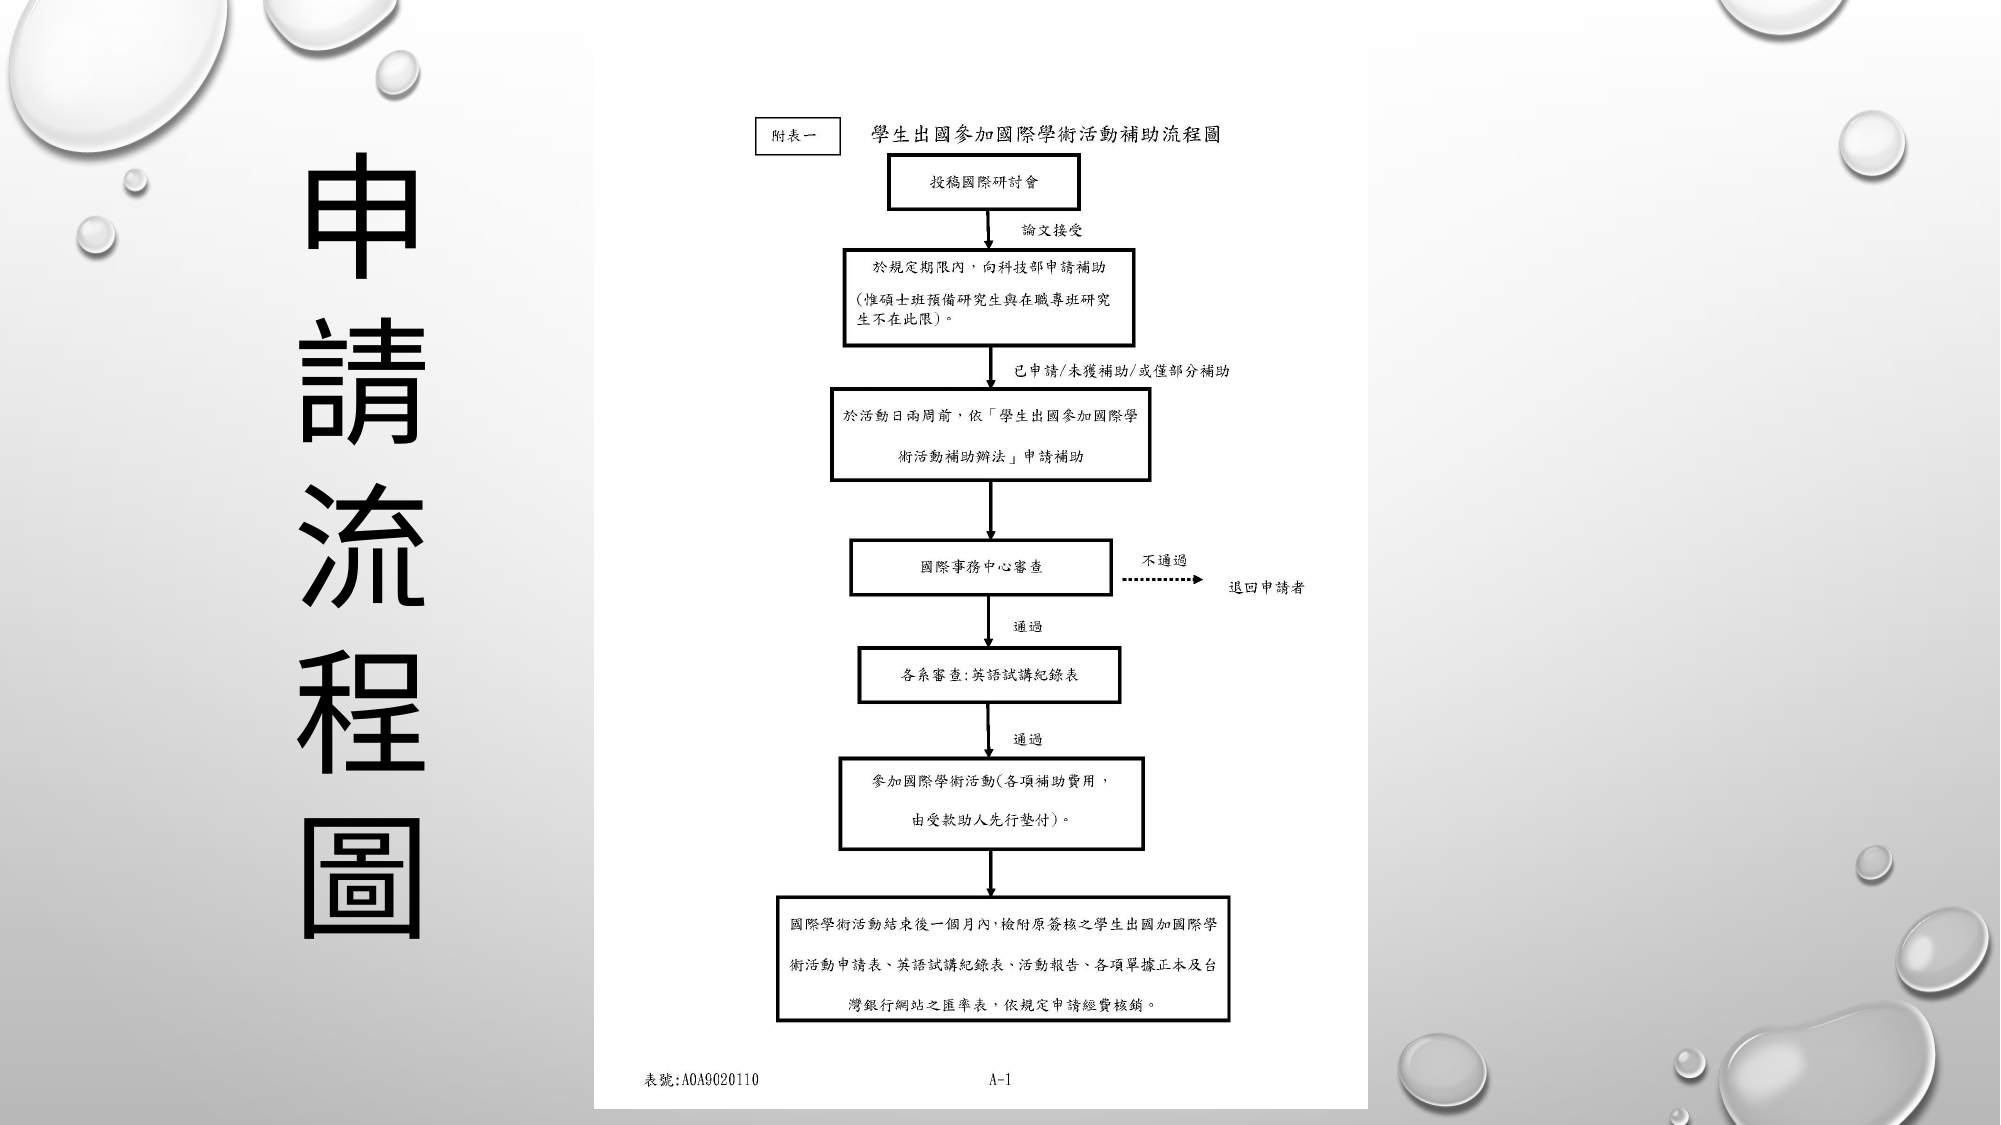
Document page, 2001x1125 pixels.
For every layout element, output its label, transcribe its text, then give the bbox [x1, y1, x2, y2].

text_box 申 請 流 程 圖 [278, 124, 365, 973]
picture [594, 15, 1368, 1110]
